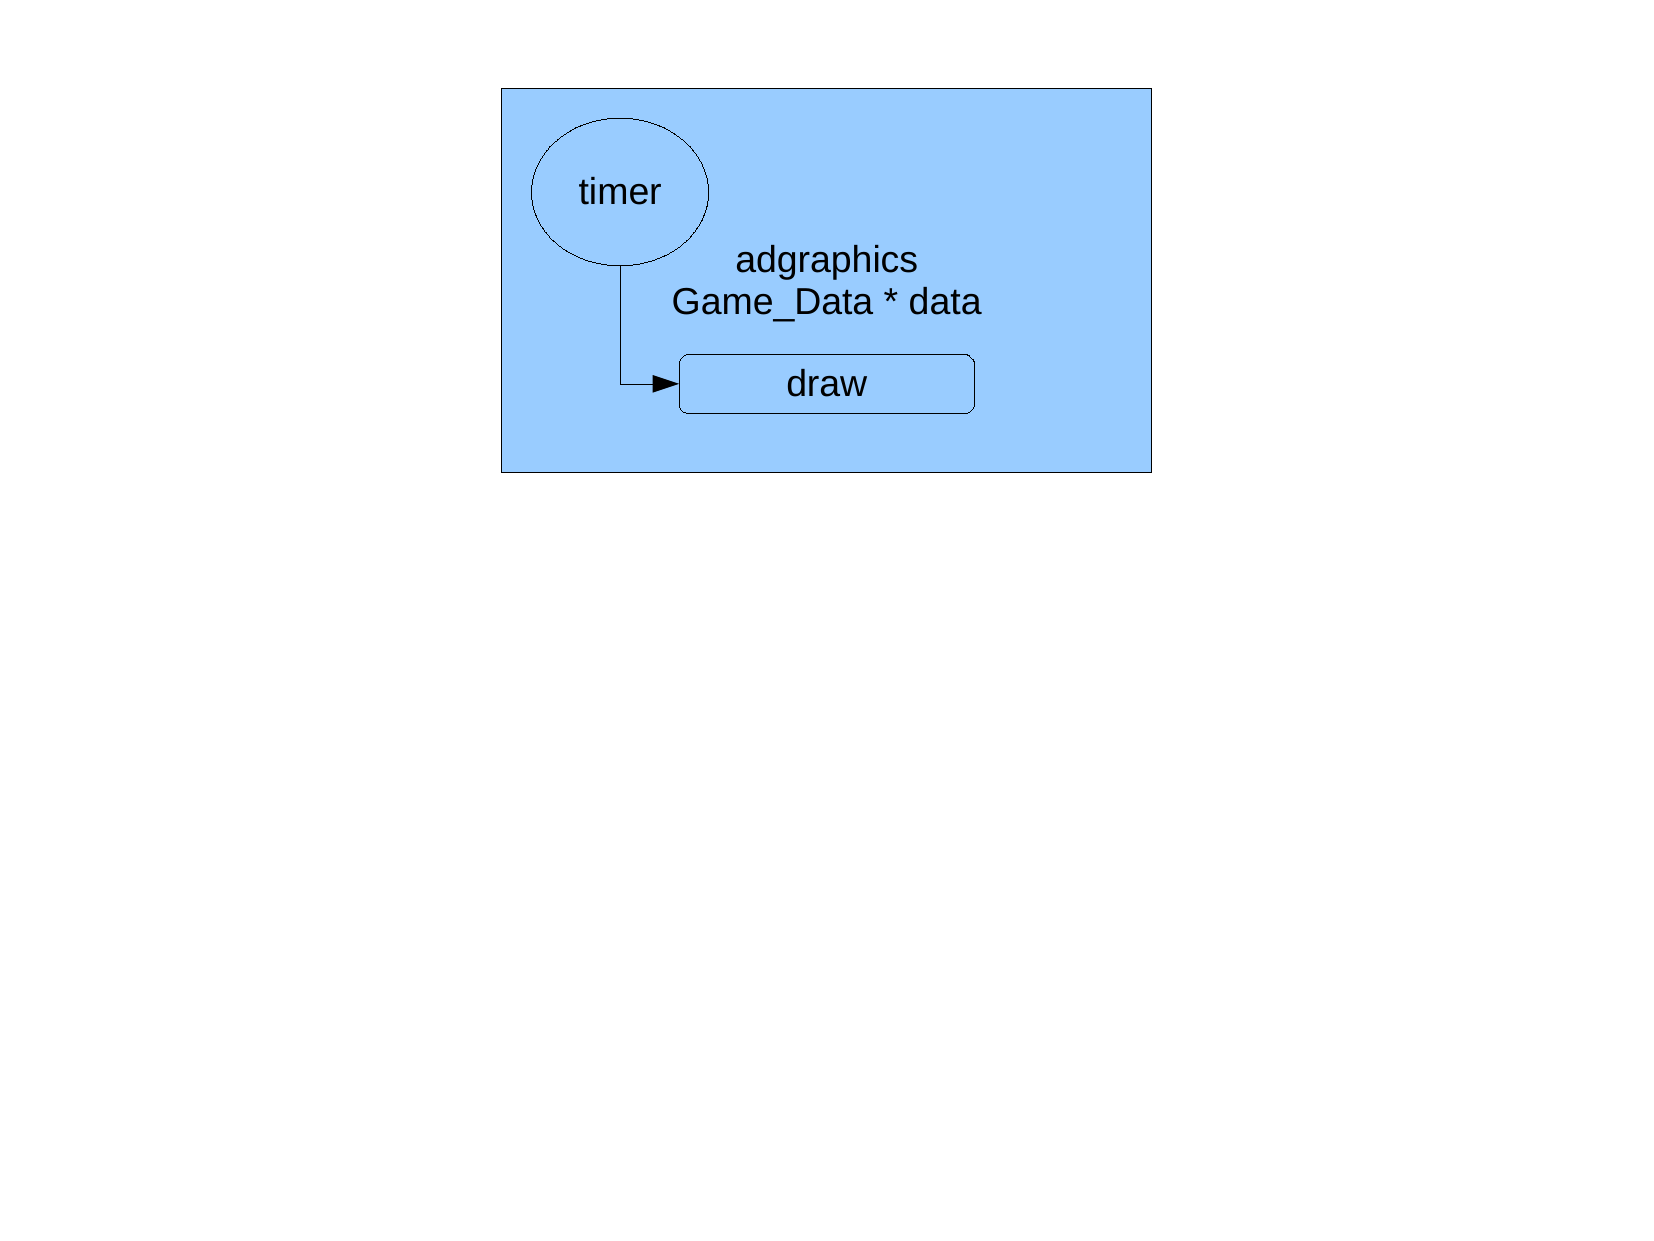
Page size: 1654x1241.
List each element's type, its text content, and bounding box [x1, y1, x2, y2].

text_box draw [679, 354, 975, 414]
text_box timer [531, 118, 709, 266]
text_box adgraphics Game_Data * data [501, 88, 1152, 473]
